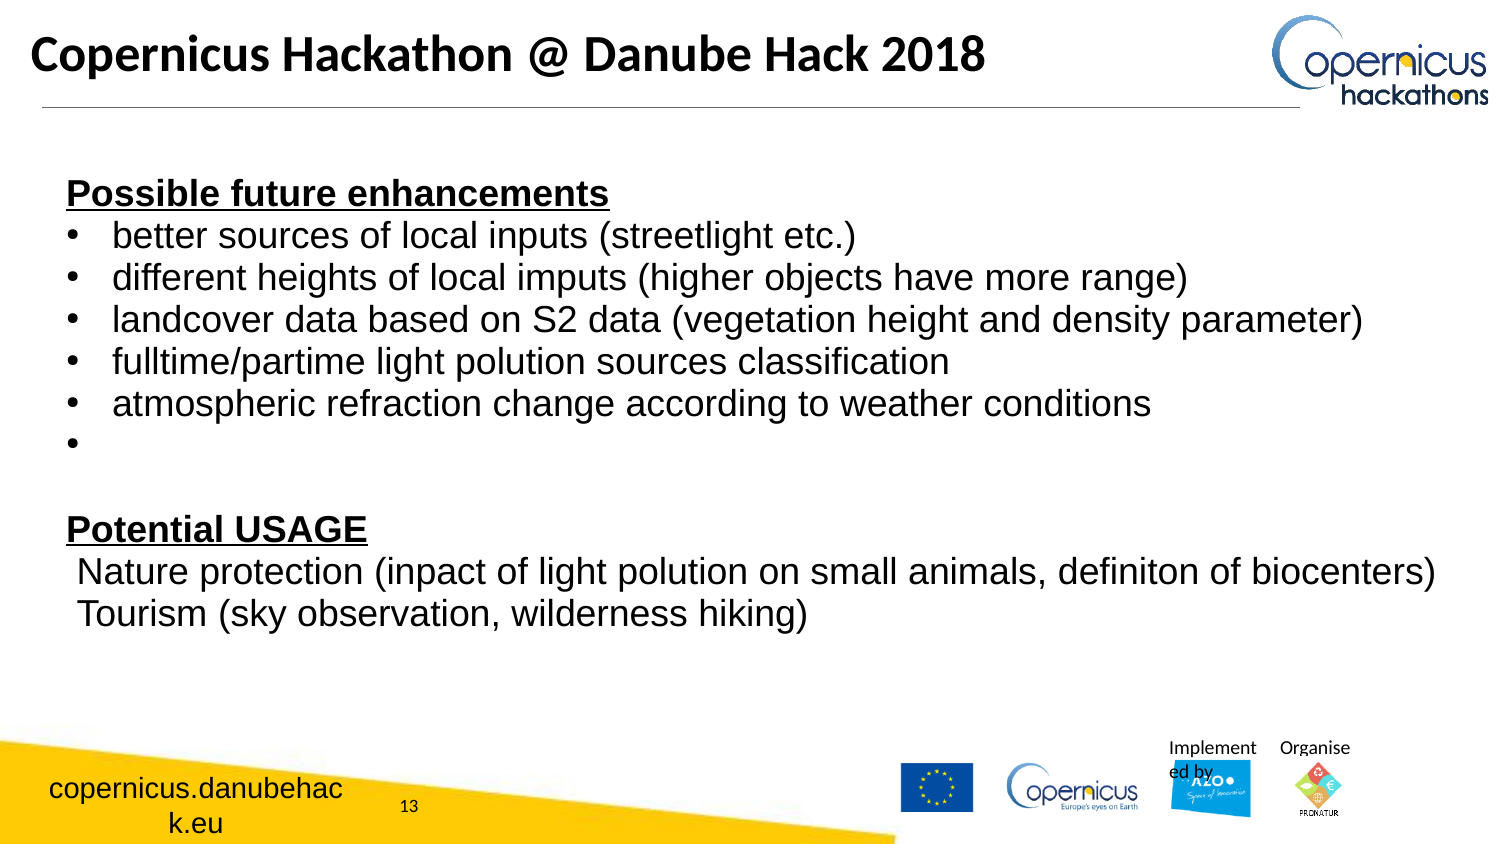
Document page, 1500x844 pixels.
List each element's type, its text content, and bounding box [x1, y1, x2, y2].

text_box Possible future enhancements better sources of local inputs (streetlight etc.) different heights of local imputs (higher objects have more range) landcover data based on S2 data (vegetation height and density parameter) fulltime/partime light polution sources classification atmospheric refraction change according to weather conditions Potential USAGE Nature protection (inpact of light polution on small animals, definiton of biocenters) Tourism (sky observation, wilderness hiking) [51, 165, 1452, 645]
picture [1280, 756, 1356, 821]
title Copernicus Hackathon @ Danube Hack 2018 [15, 23, 1288, 86]
picture [0, 725, 1252, 844]
slide_number <number> [384, 782, 722, 827]
footer copernicus.danubehack.eu [28, 782, 365, 827]
picture [1272, 15, 1489, 105]
